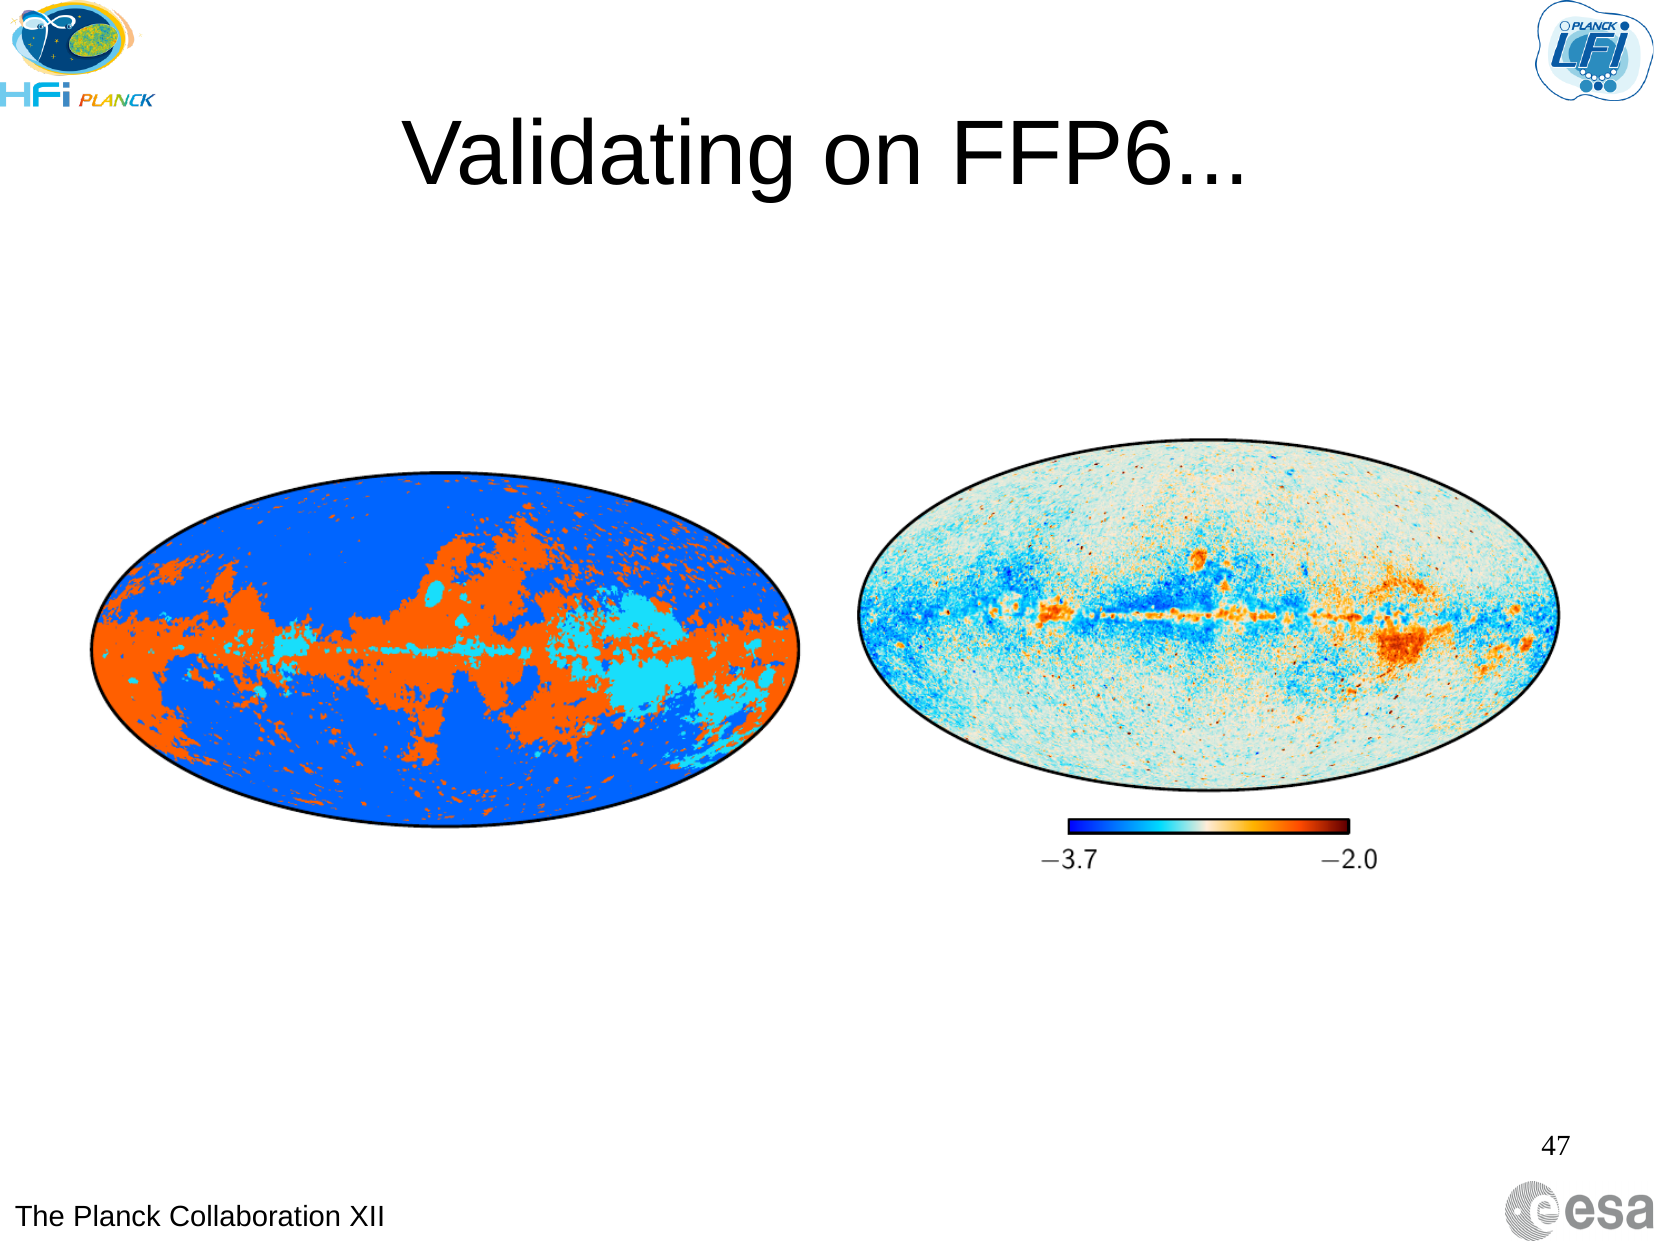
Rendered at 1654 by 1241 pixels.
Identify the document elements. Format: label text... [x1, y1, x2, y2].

picture [1505, 1181, 1654, 1241]
text_box The Planck Collaboration XII [0, 1192, 402, 1241]
picture [82, 460, 809, 840]
title Validating on FFP6... [82, 49, 1571, 257]
picture [1535, 0, 1654, 102]
picture [845, 424, 1572, 876]
picture [0, 0, 156, 108]
